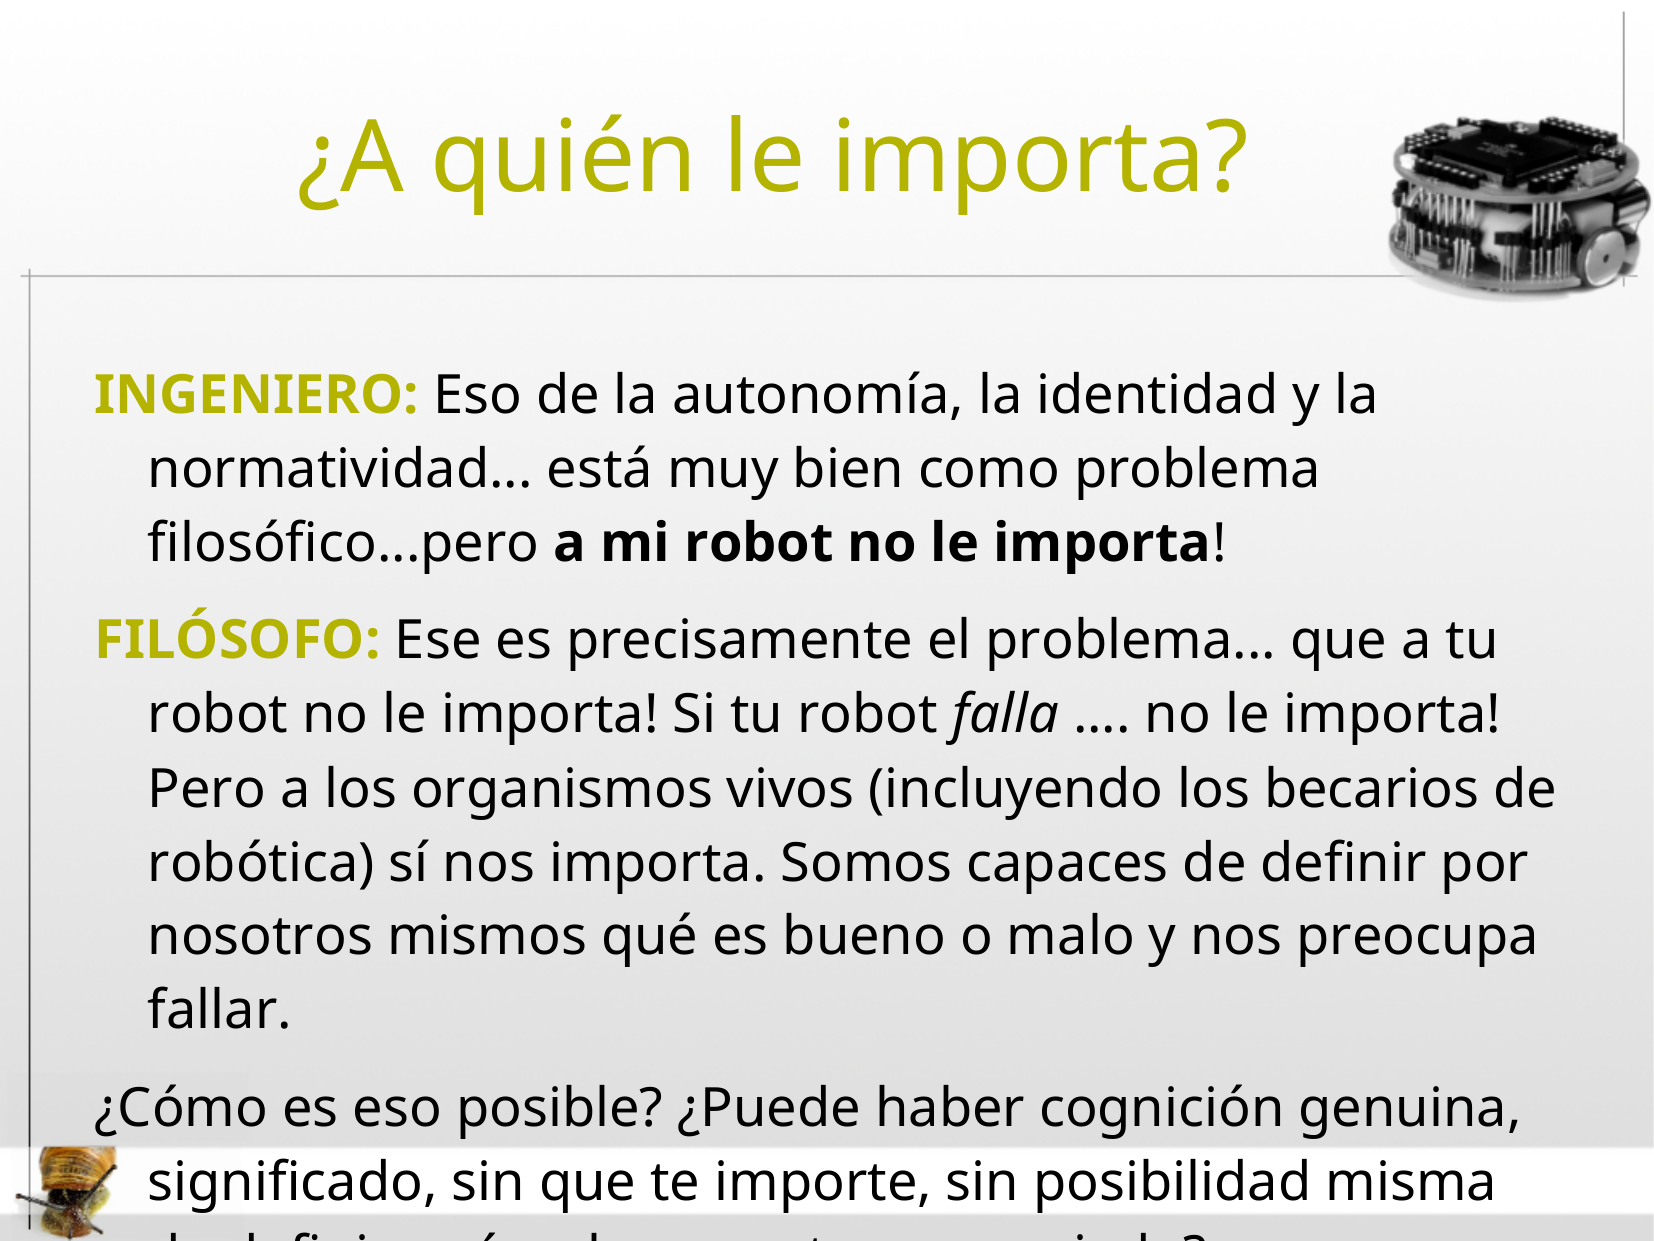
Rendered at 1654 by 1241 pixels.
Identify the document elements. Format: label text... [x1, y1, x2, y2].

title ¿A quién le importa? [29, 56, 1518, 250]
picture [0, 0, 1654, 1241]
list INGENIERO: Eso de la autonomía, la identidad y la normatividad... está muy bien como problema filosófico...pero a mi robot no le importa! FILÓSOFO: Ese es precisamente el problema... que a tu robot no le importa! Si tu robot falla .... no le importa! Pero a los organismos vivos (incluyendo los becarios de robótica) sí nos importa. Somos capaces de definir por nosotros mismos qué es bueno o malo y nos preocupa fallar. ¿Cómo es eso posible? ¿Puede haber cognición genuina, significado, sin que te importe, sin posibilidad misma de definir qué es lo correcto o apropiado? [76, 355, 1565, 1122]
